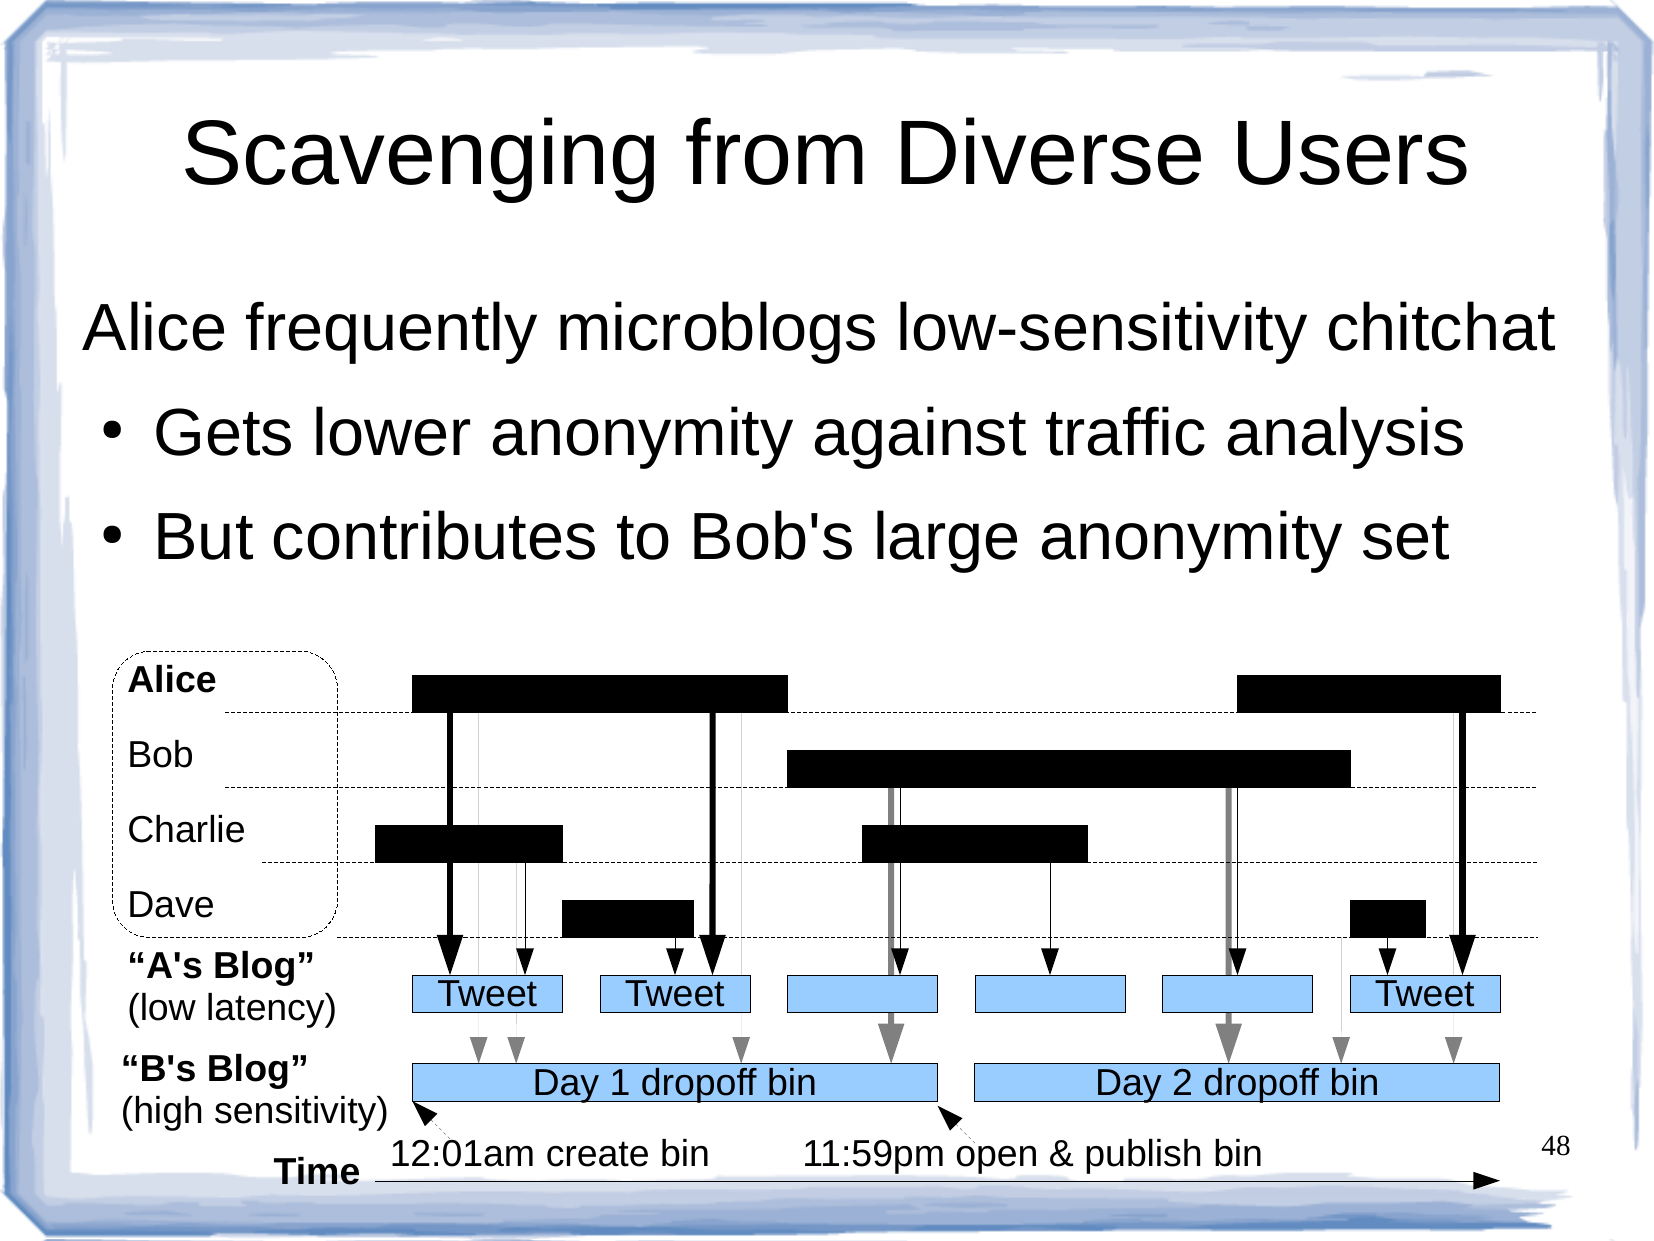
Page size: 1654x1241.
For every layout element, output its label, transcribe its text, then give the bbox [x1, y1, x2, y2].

text_box [1237, 675, 1501, 713]
picture [0, 0, 1654, 1241]
text_box Charlie [112, 801, 338, 859]
text_box “A's Blog” (low latency) [112, 937, 376, 1037]
text_box [862, 825, 900, 863]
list Alice frequently microblogs low-sensitivity chitchat Gets lower anonymity against traffic analysis But contributes to Bob's large anonymity set [82, 290, 1571, 573]
text_box Tweet [1350, 975, 1501, 1013]
text_box “B's Blog” (high sensitivity) [106, 1039, 413, 1139]
text_box [1350, 900, 1426, 938]
text_box 11:59pm open & publish bin [787, 1125, 1313, 1182]
text_box Time [225, 1143, 376, 1201]
text_box [1162, 975, 1313, 1013]
text_box Bob [112, 726, 338, 784]
text_box [787, 975, 938, 1013]
text_box [787, 750, 1351, 788]
title Scavenging from Diverse Users [82, 49, 1571, 257]
text_box [716, 675, 788, 713]
text_box [562, 900, 694, 938]
text_box [975, 975, 1126, 1013]
text_box Dave [112, 876, 376, 934]
text_box [412, 675, 709, 713]
text_box Day 2 dropoff bin [974, 1063, 1500, 1102]
text_box 12:01am create bin [375, 1125, 751, 1182]
text_box Tweet [412, 975, 563, 1013]
text_box Alice [112, 651, 338, 709]
text_box Day 1 dropoff bin [413, 1063, 938, 1102]
text_box Tweet [600, 975, 751, 1013]
text_box [375, 825, 563, 863]
text_box [901, 825, 1088, 863]
